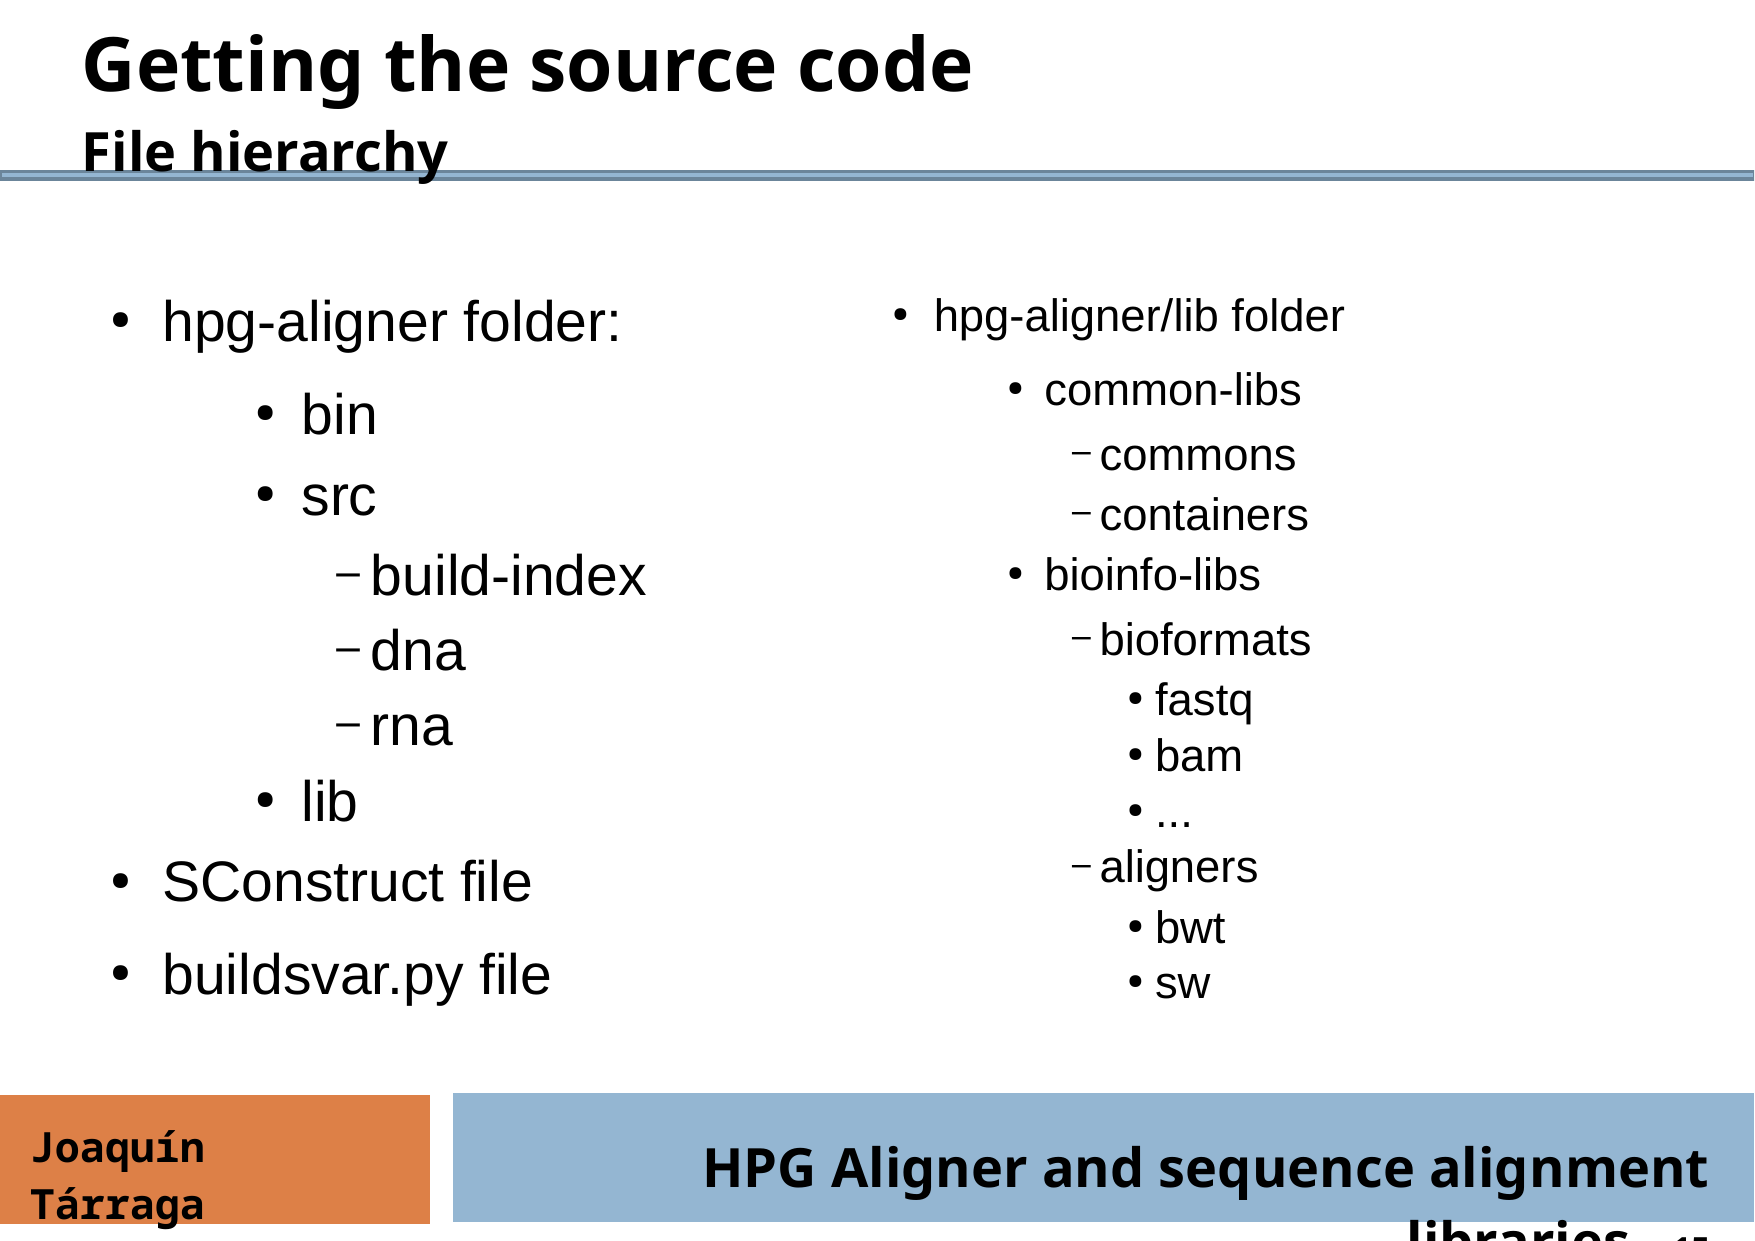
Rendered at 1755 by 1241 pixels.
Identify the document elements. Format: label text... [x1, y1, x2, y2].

list hpg-aligner folder: bin src build-index dna rna lib SConstruct file buildsvar.py file [93, 290, 847, 1010]
list hpg-aligner/lib folder common-libs commons containers bioinfo-libs bioformats fastq bam ... aligners bwt sw [878, 290, 1632, 1010]
text_box Joaquín Tárraga jtarraga@cipf.es [15, 1110, 406, 1221]
text_box [0, 171, 429, 179]
text_box [433, 171, 1754, 179]
text_box Getting the source code File hierarchy [67, 3, 1688, 168]
text_box HPG Aligner and sequence alignment libraries 15 [480, 1122, 1726, 1239]
